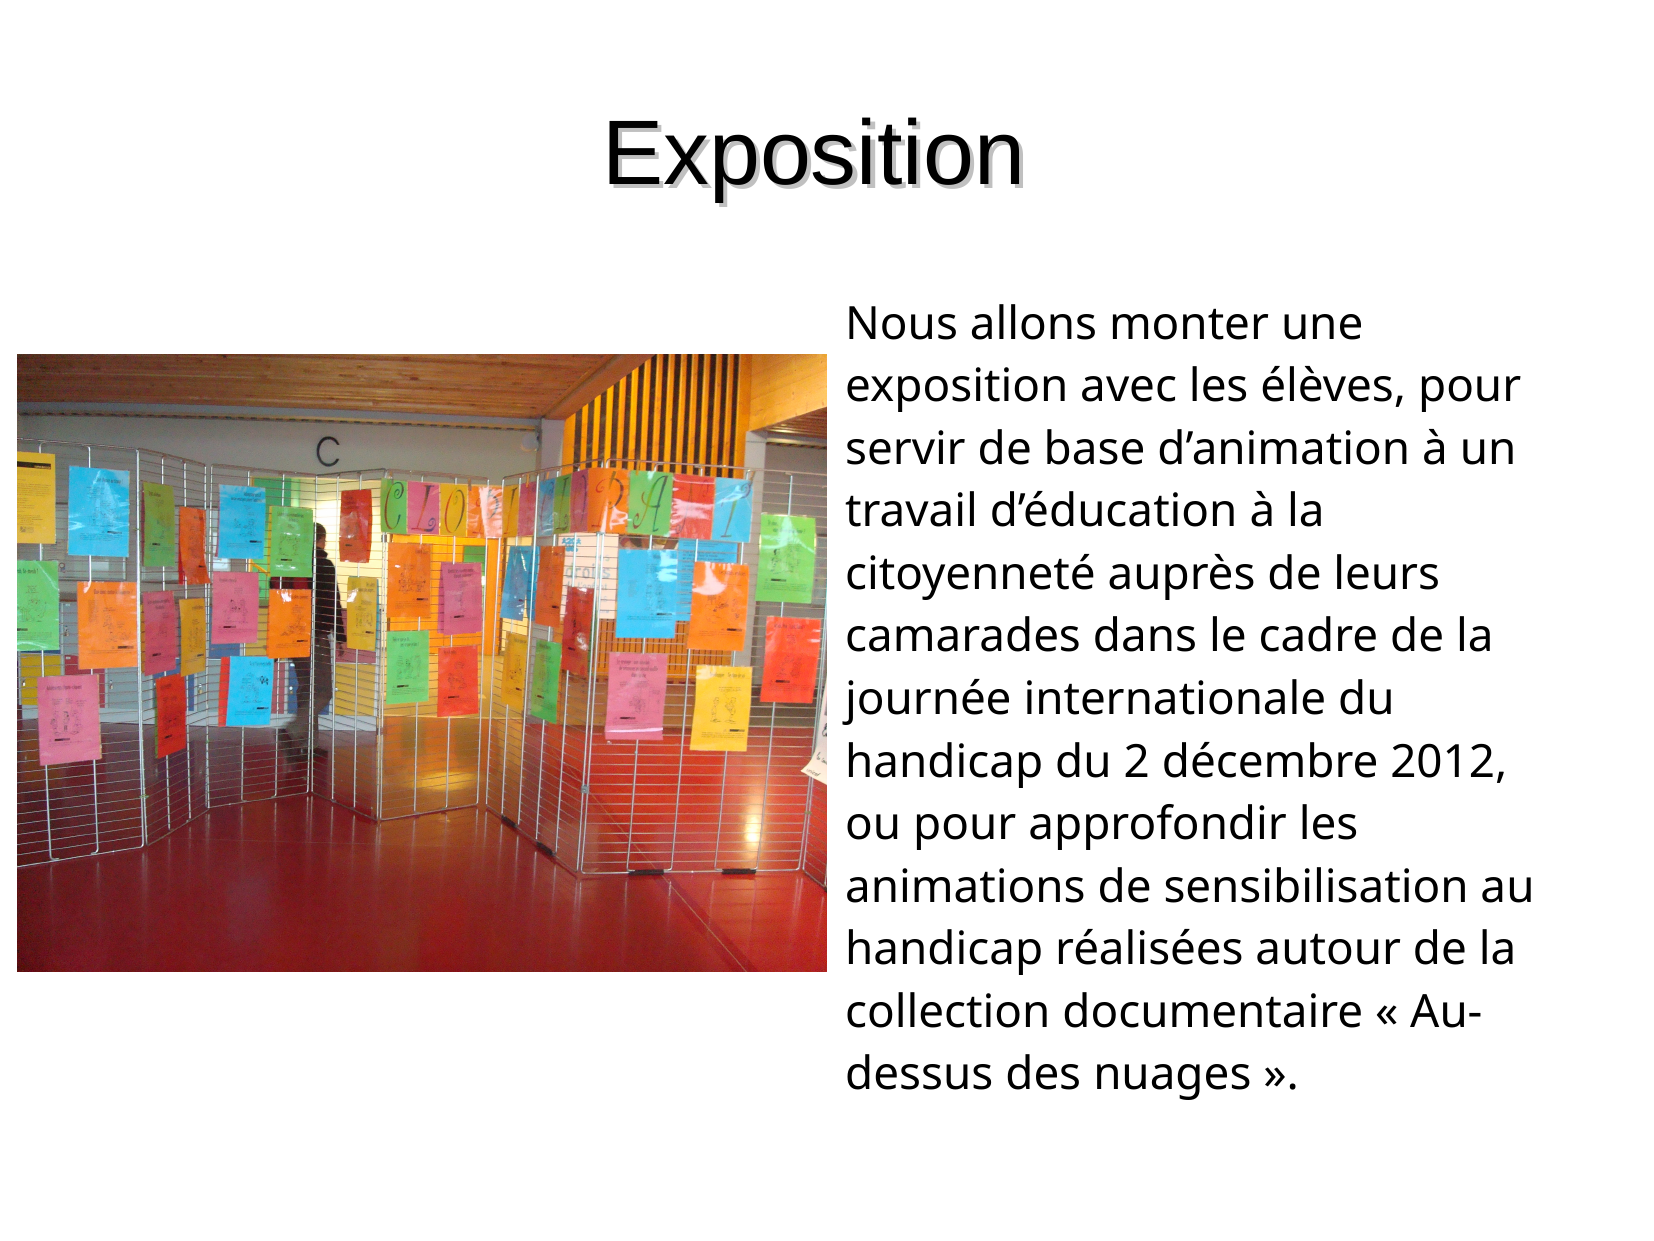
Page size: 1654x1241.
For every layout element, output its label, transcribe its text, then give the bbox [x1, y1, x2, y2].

list Nous allons monter une exposition avec les élèves, pour servir de base d’animation à un travail d’éducation à la citoyenneté auprès de leurs camarades dans le cadre de la journée internationale du handicap du 2 décembre 2012, ou pour approfondir les animations de sensibilisation au handicap réalisées autour de la collection documentaire « Au-dessus des nuages ». [845, 290, 1572, 1109]
picture [17, 354, 827, 972]
title Exposition [82, 49, 1571, 257]
